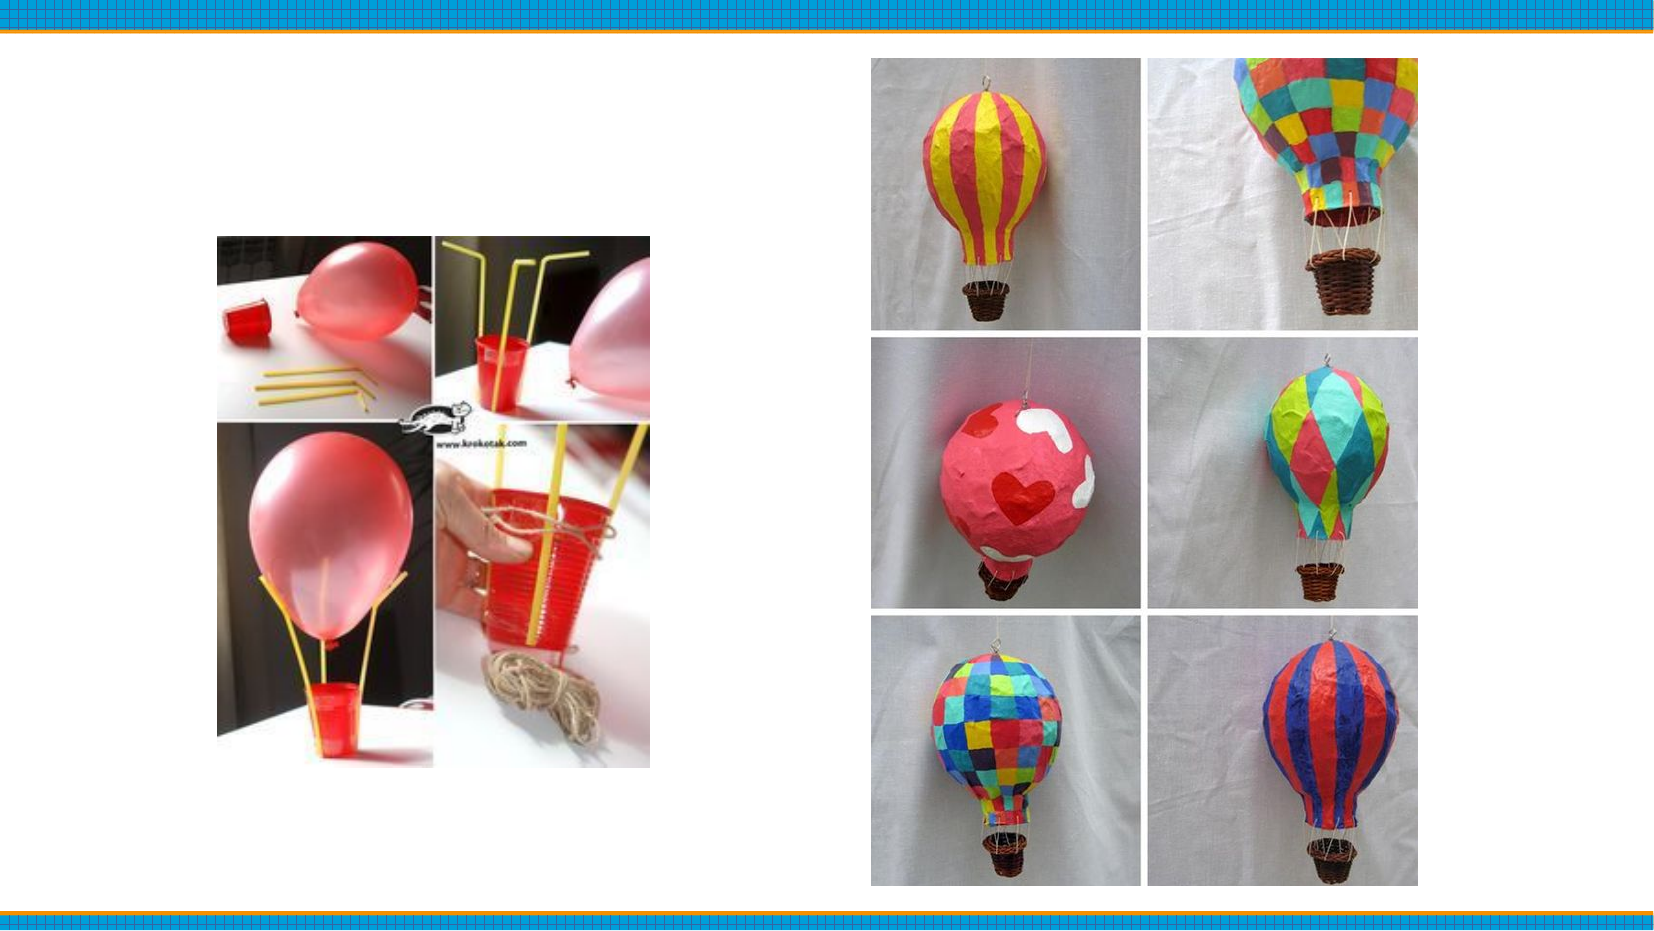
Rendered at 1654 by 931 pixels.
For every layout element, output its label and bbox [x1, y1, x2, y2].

picture [871, 58, 1418, 887]
picture [217, 236, 650, 768]
